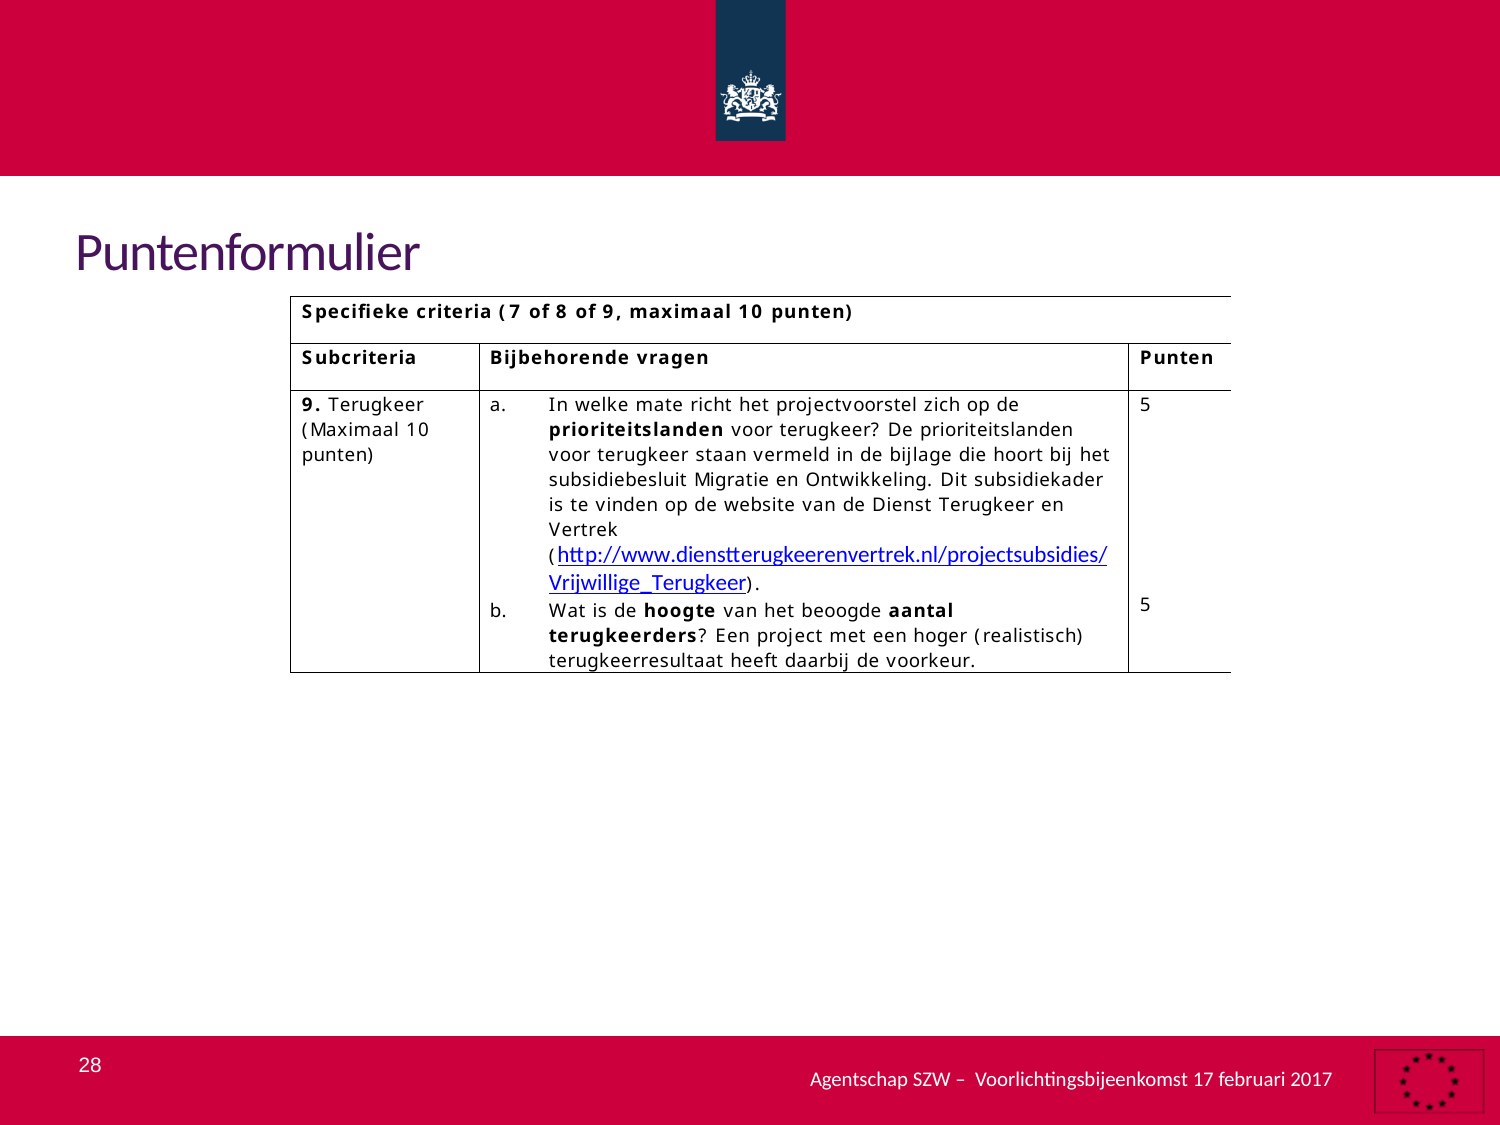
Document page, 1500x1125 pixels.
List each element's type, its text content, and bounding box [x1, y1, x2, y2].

title Puntenformulier [60, 202, 1348, 297]
text_box [63, 1043, 181, 1104]
picture [290, 295, 1232, 698]
text_box Agentschap SZW – Voorlichtingsbijeenkomst 17 februari 2017 [795, 1058, 1418, 1109]
